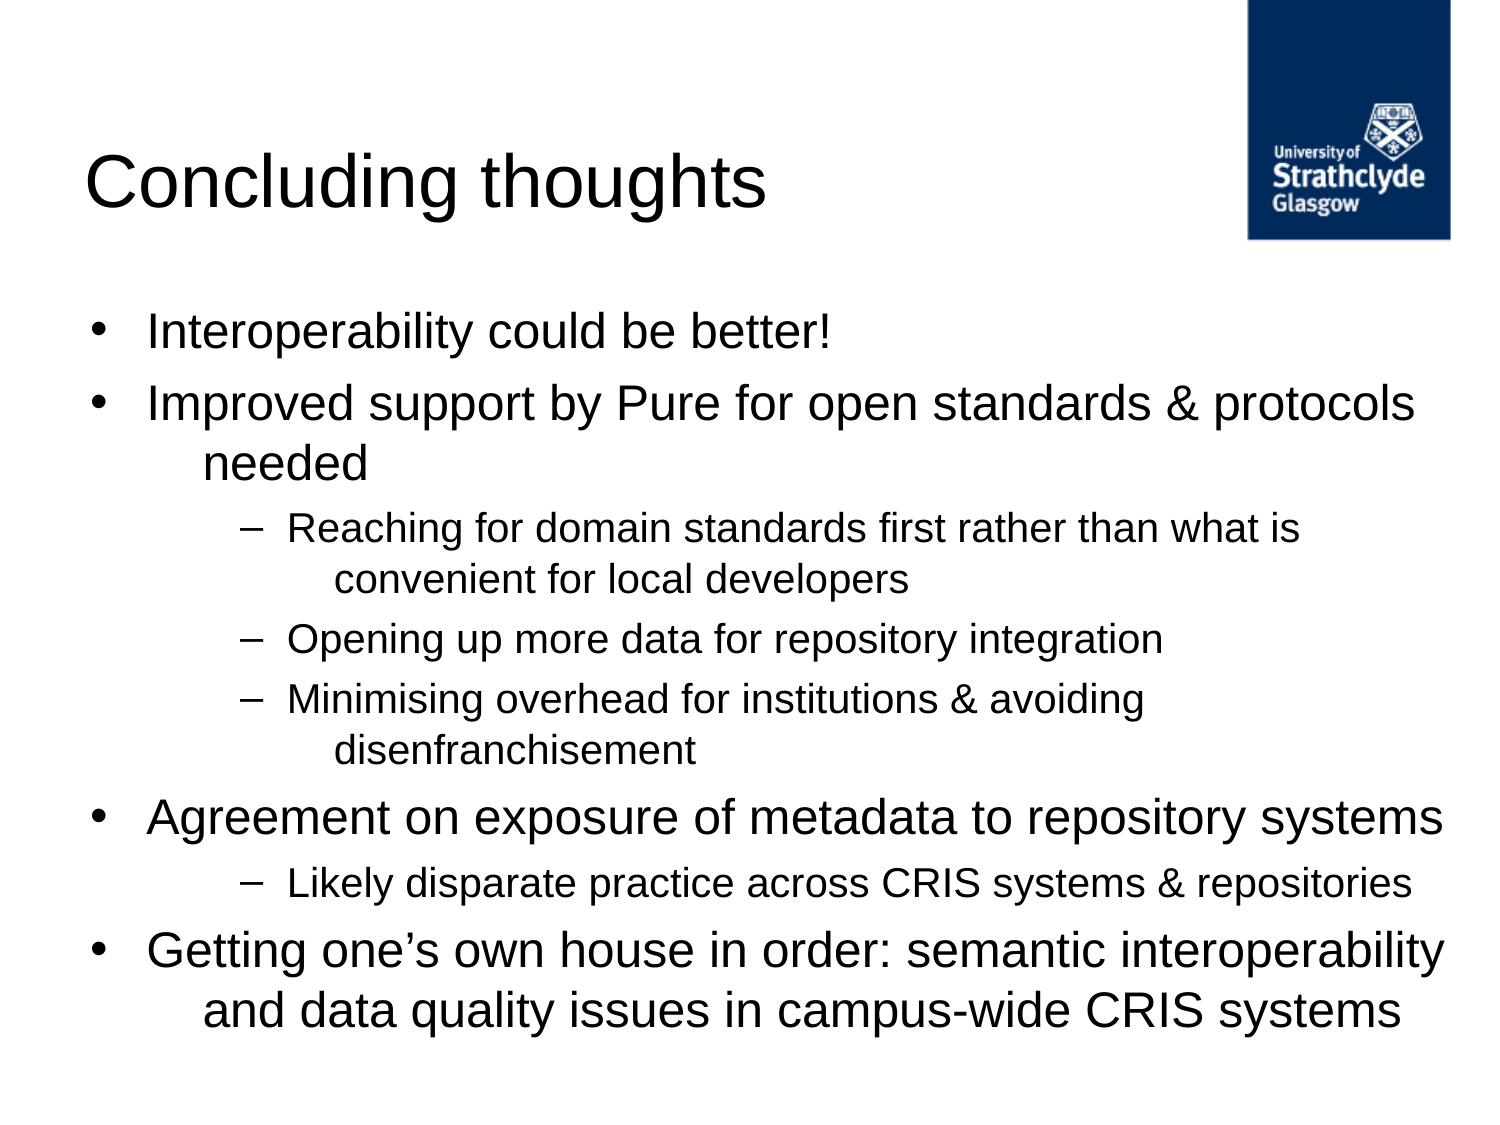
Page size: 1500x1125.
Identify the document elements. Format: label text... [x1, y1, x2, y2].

list Interoperability could be better! Improved support by Pure for open standards & protocols needed Reaching for domain standards first rather than what is convenient for local developers Opening up more data for repository integration Minimising overhead for institutions & avoiding disenfranchisement Agreement on exposure of metadata to repository systems Likely disparate practice across CRIS systems & repositories Getting one’s own house in order: semantic interoperability and data quality issues in campus-wide CRIS systems [75, 290, 1495, 1125]
title Concluding thoughts [69, 125, 1417, 244]
